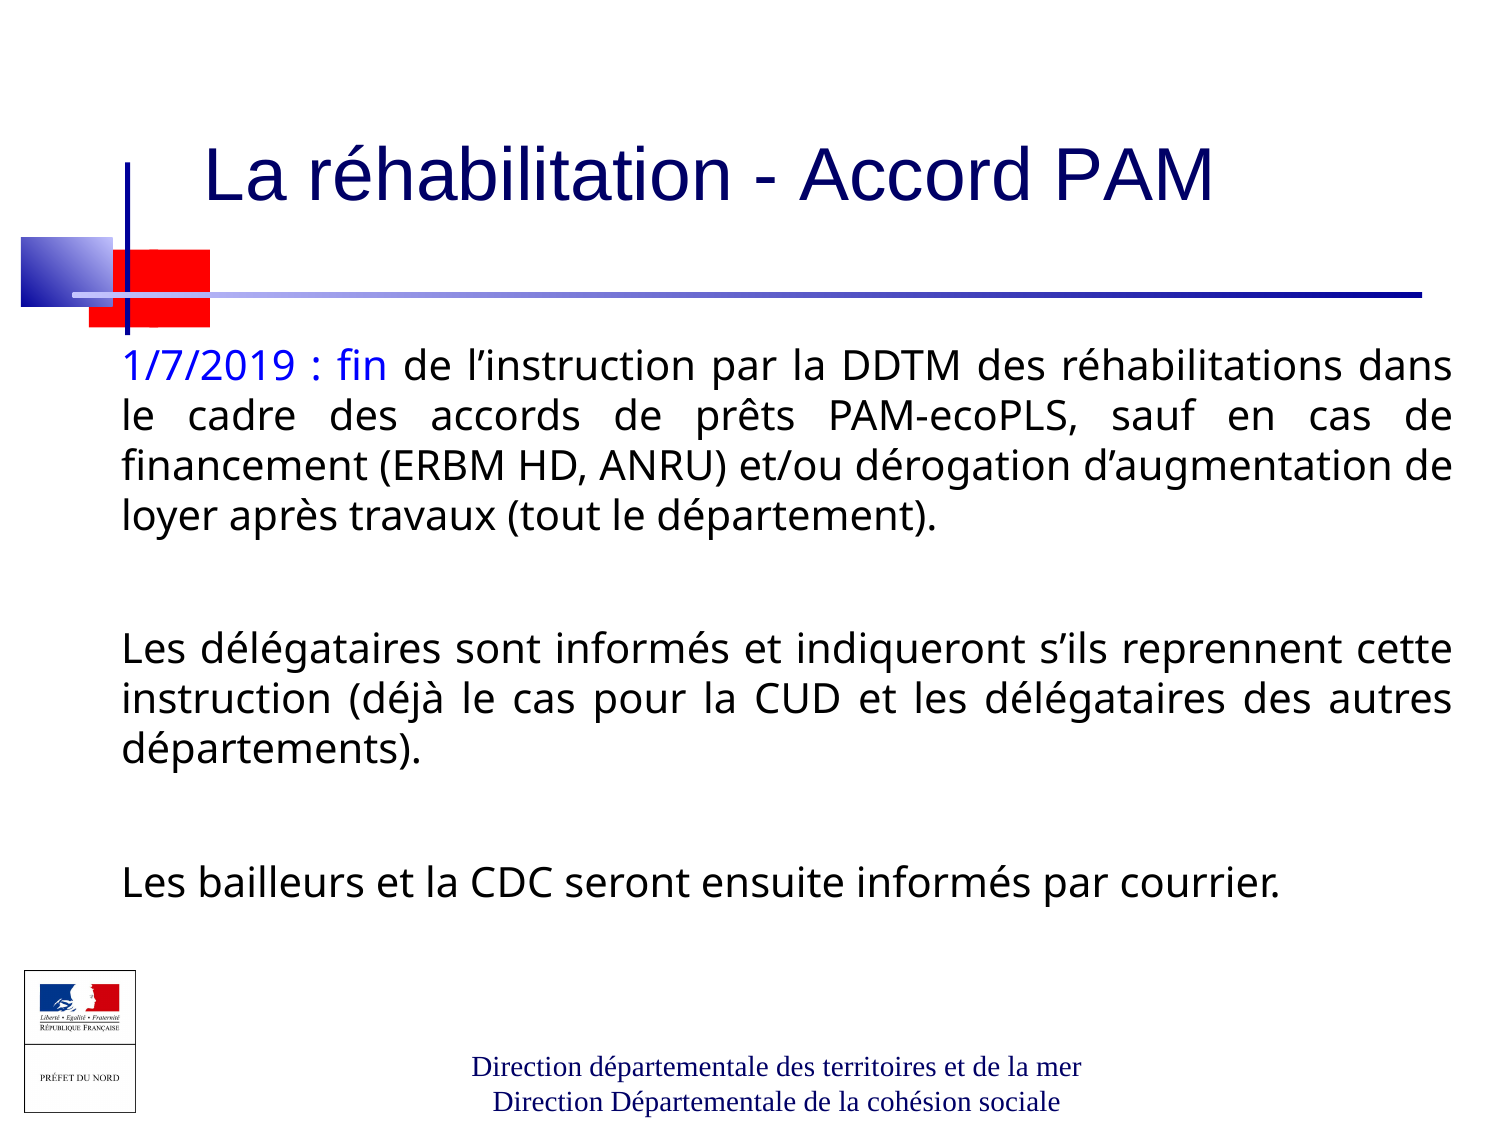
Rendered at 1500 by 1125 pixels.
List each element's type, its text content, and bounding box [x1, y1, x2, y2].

title La réhabilitation - Accord PAM [188, 53, 1467, 289]
picture [24, 970, 136, 1113]
list 1/7/2019 : fin de l’instruction par la DDTM des réhabilitations dans le cadre des accords de prêts PAM-ecoPLS, sauf en cas de financement (ERBM HD, ANRU) et/ou dérogation d’augmentation de loyer après travaux (tout le département). Les délégataires sont informés et indiqueront s’ils reprennent cette instruction (déjà le cas pour la CUD et les délégataires des autres départements). Les bailleurs et la CDC seront ensuite informés par courrier. [106, 331, 1469, 999]
